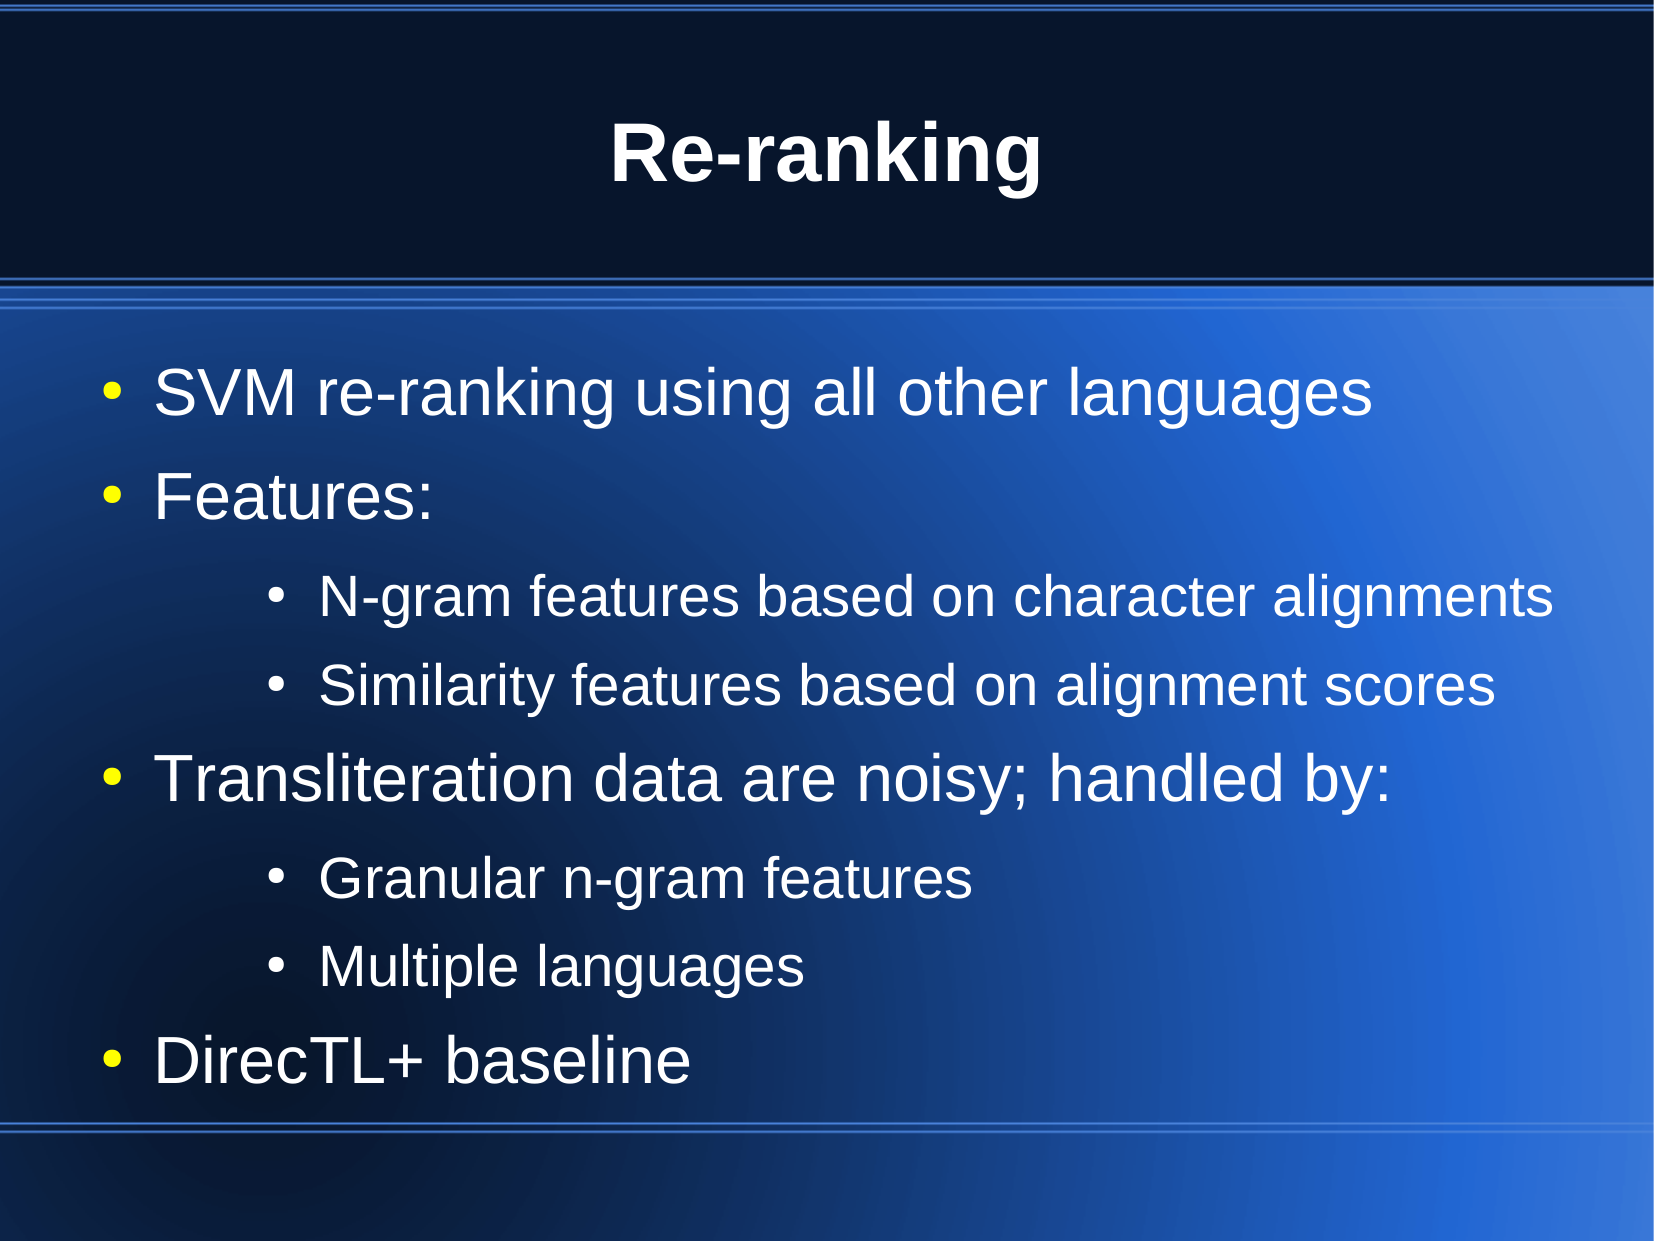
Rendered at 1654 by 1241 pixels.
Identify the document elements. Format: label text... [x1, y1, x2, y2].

list SVM re-ranking using all other languages Features: N-gram features based on character alignments Similarity features based on alignment scores Transliteration data are noisy; handled by: Granular n-gram features Multiple languages DirecTL+ baseline [82, 355, 1571, 1174]
title Re-ranking [82, 49, 1571, 257]
picture [0, 0, 1654, 1241]
